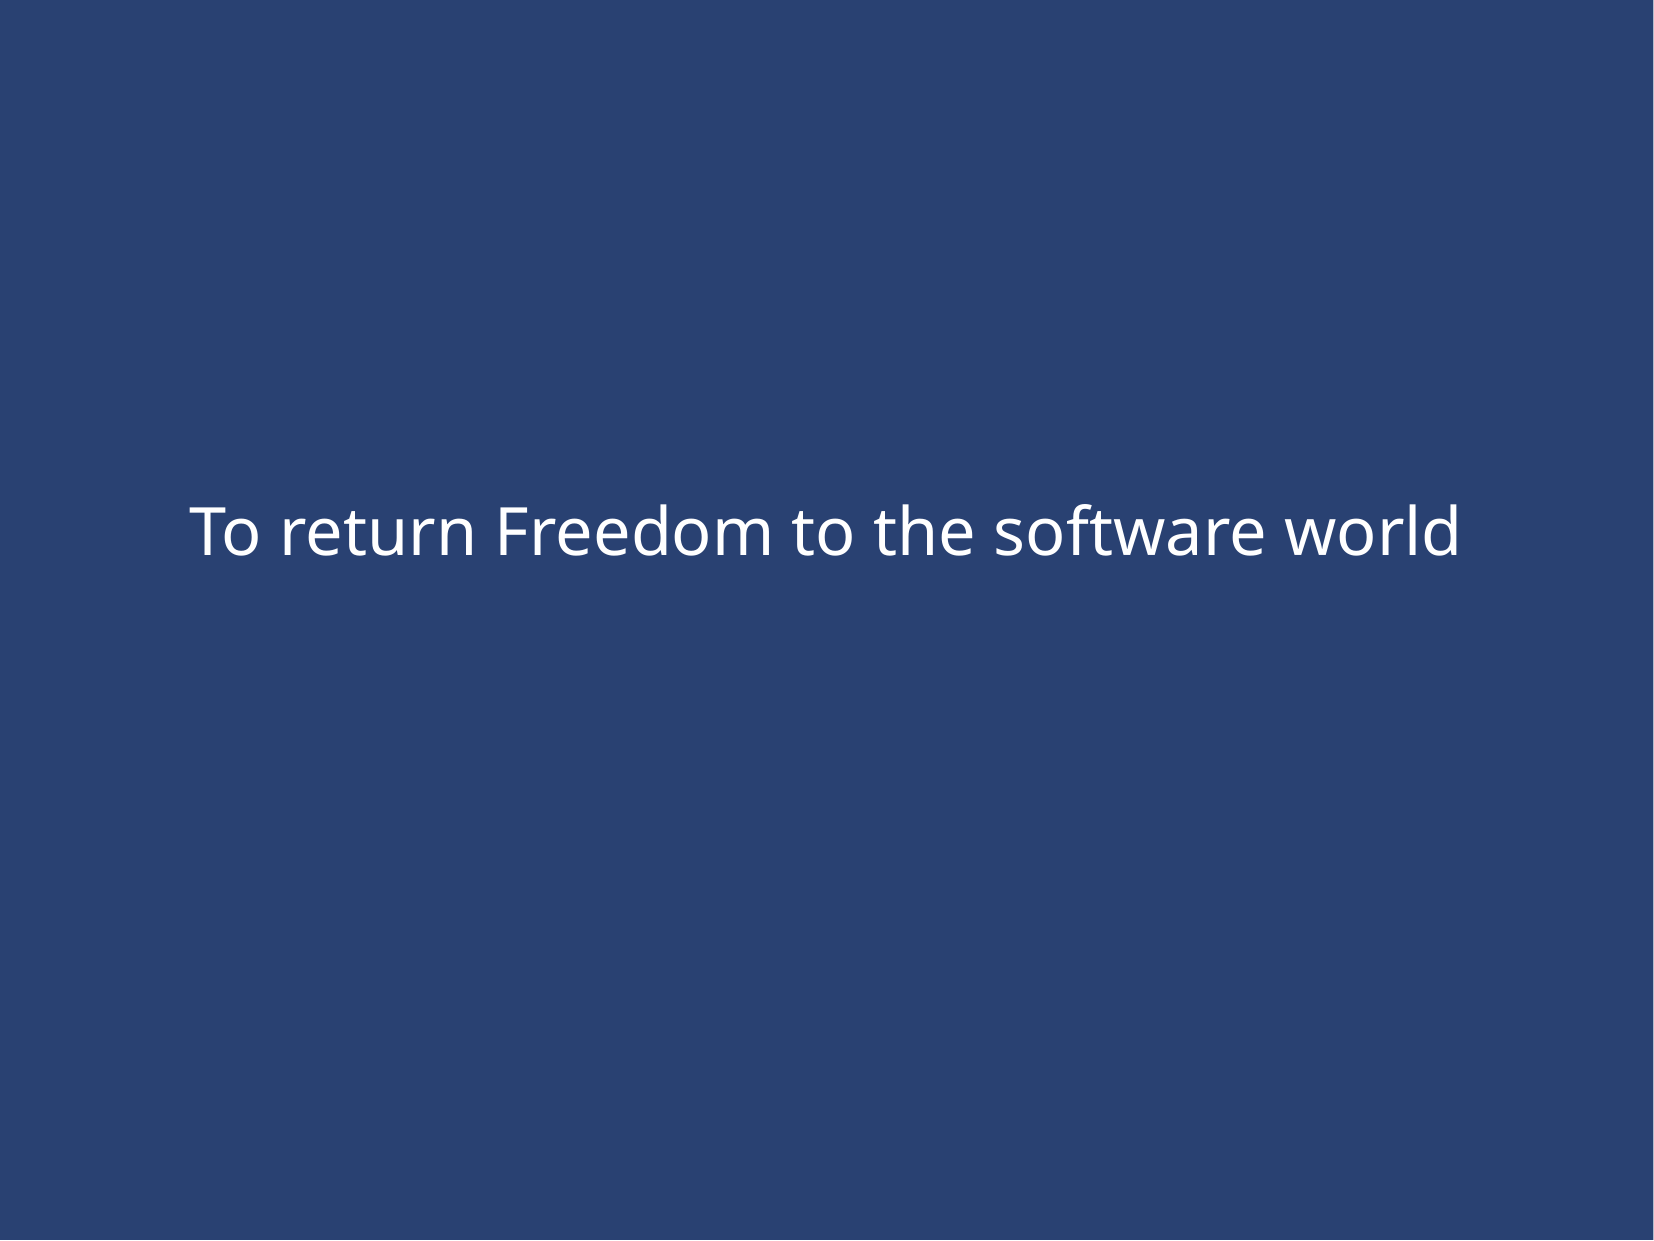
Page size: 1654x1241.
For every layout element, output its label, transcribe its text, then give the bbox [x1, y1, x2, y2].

subtitle To return Freedom to the software world [82, 49, 1571, 1109]
